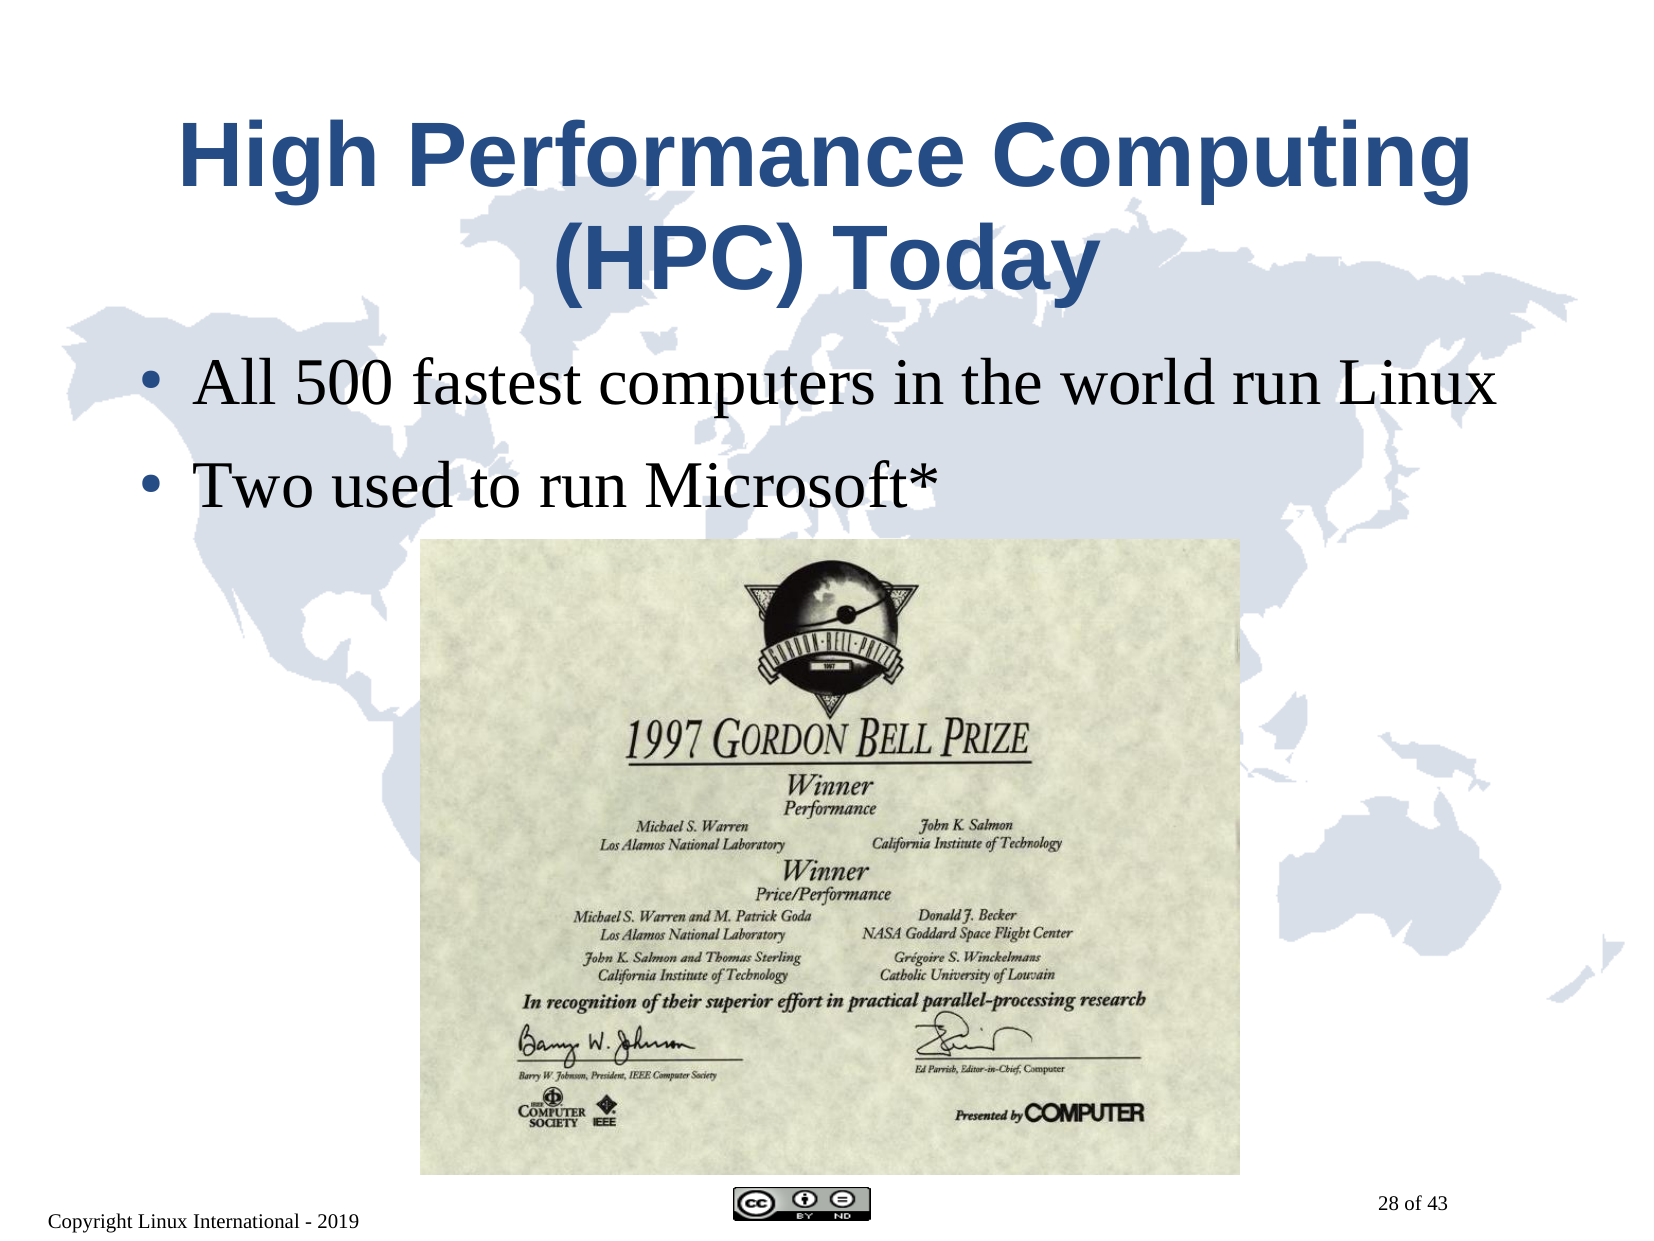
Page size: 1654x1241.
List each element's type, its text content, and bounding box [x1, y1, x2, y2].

picture [37, 91, 1653, 1175]
list All 500 fastest computers in the world run Linux Two used to run Microsoft* [121, 344, 1533, 1065]
title High Performance Computing (HPC) Today [121, 102, 1533, 311]
picture [733, 1187, 871, 1221]
